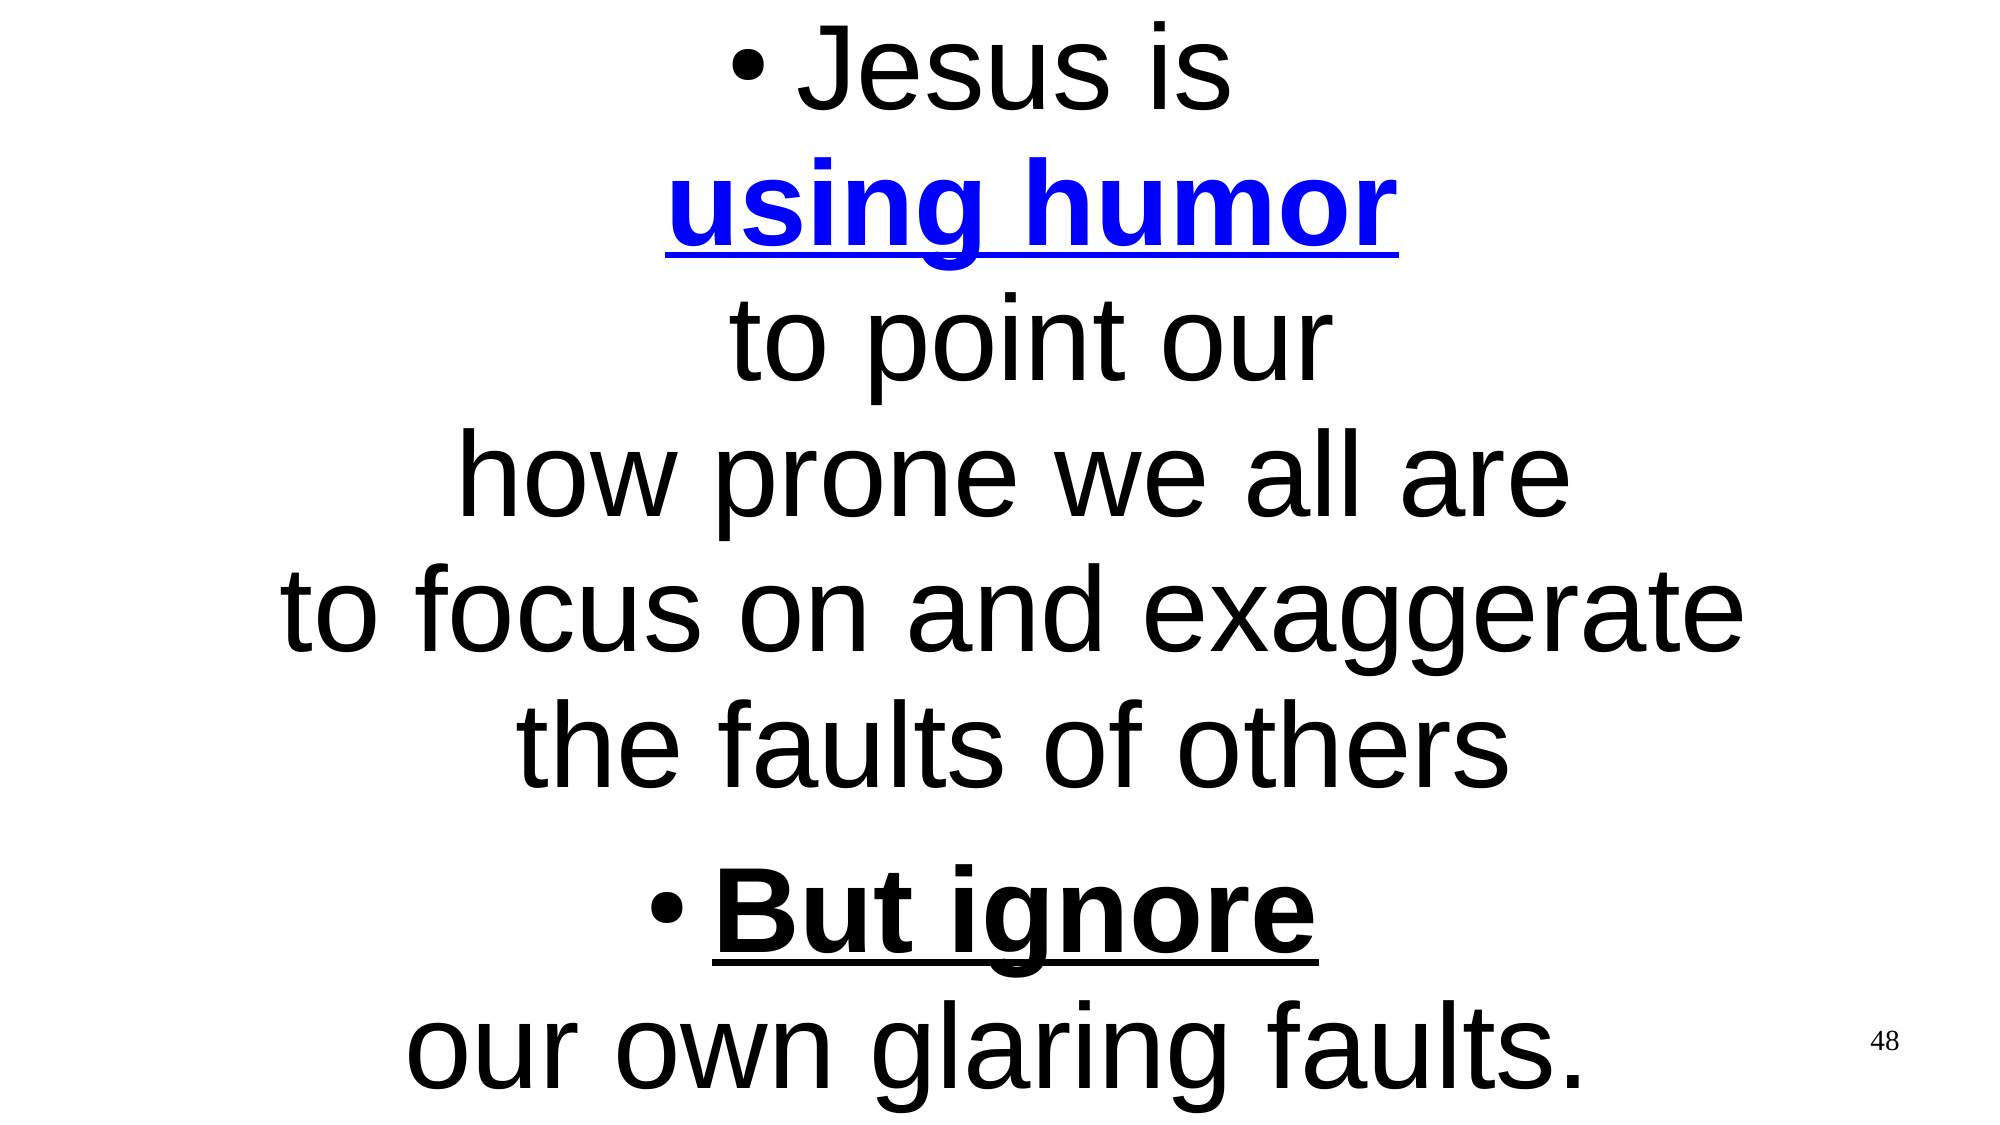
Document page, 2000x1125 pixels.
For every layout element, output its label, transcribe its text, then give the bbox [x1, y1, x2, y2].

list Jesus is using humor to point our how prone we all are to focus on and exaggerate the faults of others But ignore our own glaring faults. [0, 0, 1996, 1123]
